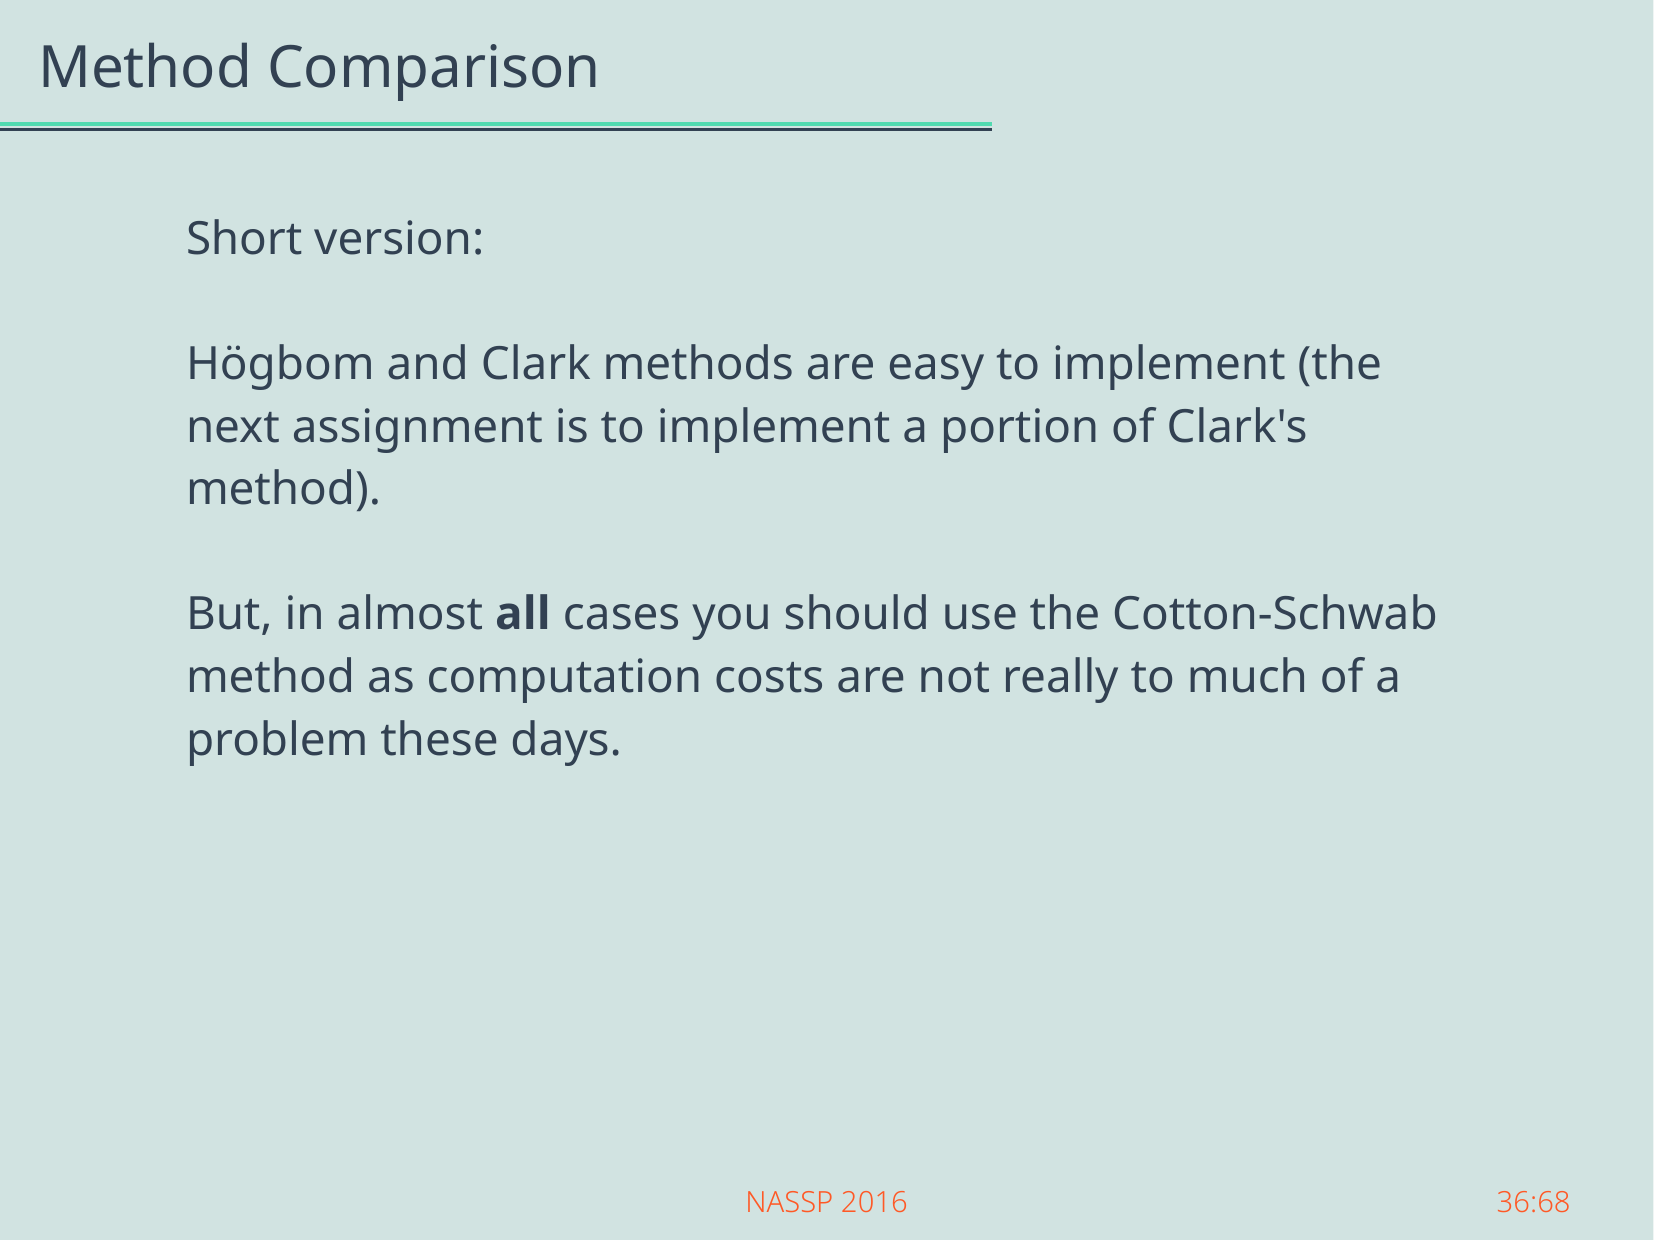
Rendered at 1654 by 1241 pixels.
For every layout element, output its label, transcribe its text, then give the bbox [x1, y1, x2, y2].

text_box Short version: Högbom and Clark methods are easy to implement (the next assignment is to implement a portion of Clark's method). But, in almost all cases you should use the Cotton-Schwab method as computation costs are not really to much of a problem these days. [171, 198, 1471, 653]
text_box Method Comparison [23, 17, 1441, 103]
